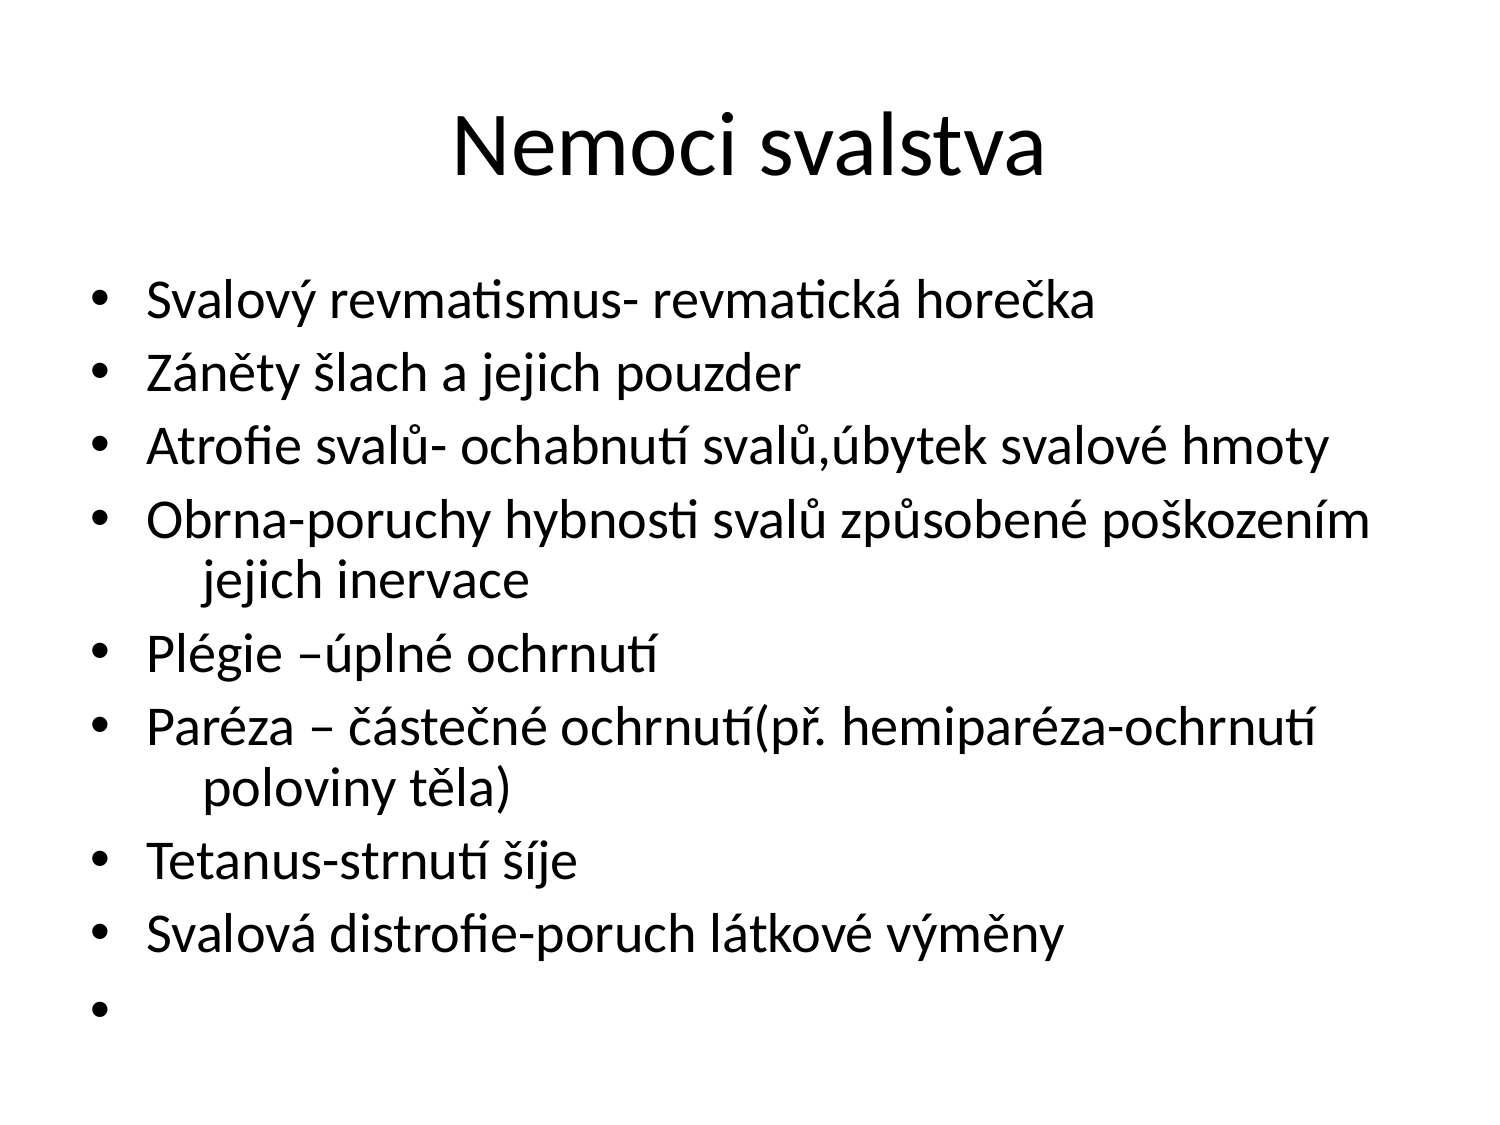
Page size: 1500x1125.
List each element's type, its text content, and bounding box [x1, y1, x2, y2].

title Nemoci svalstva [75, 45, 1426, 233]
list Svalový revmatismus- revmatická horečka Záněty šlach a jejich pouzder Atrofie svalů- ochabnutí svalů,úbytek svalové hmoty Obrna-poruchy hybnosti svalů způsobené poškozením jejich inervace Plégie –úplné ochrnutí Paréza – částečné ochrnutí(př. hemiparéza-ochrnutí poloviny těla) Tetanus-strnutí šíje Svalová distrofie-poruch látkové výměny [75, 262, 1426, 1005]
